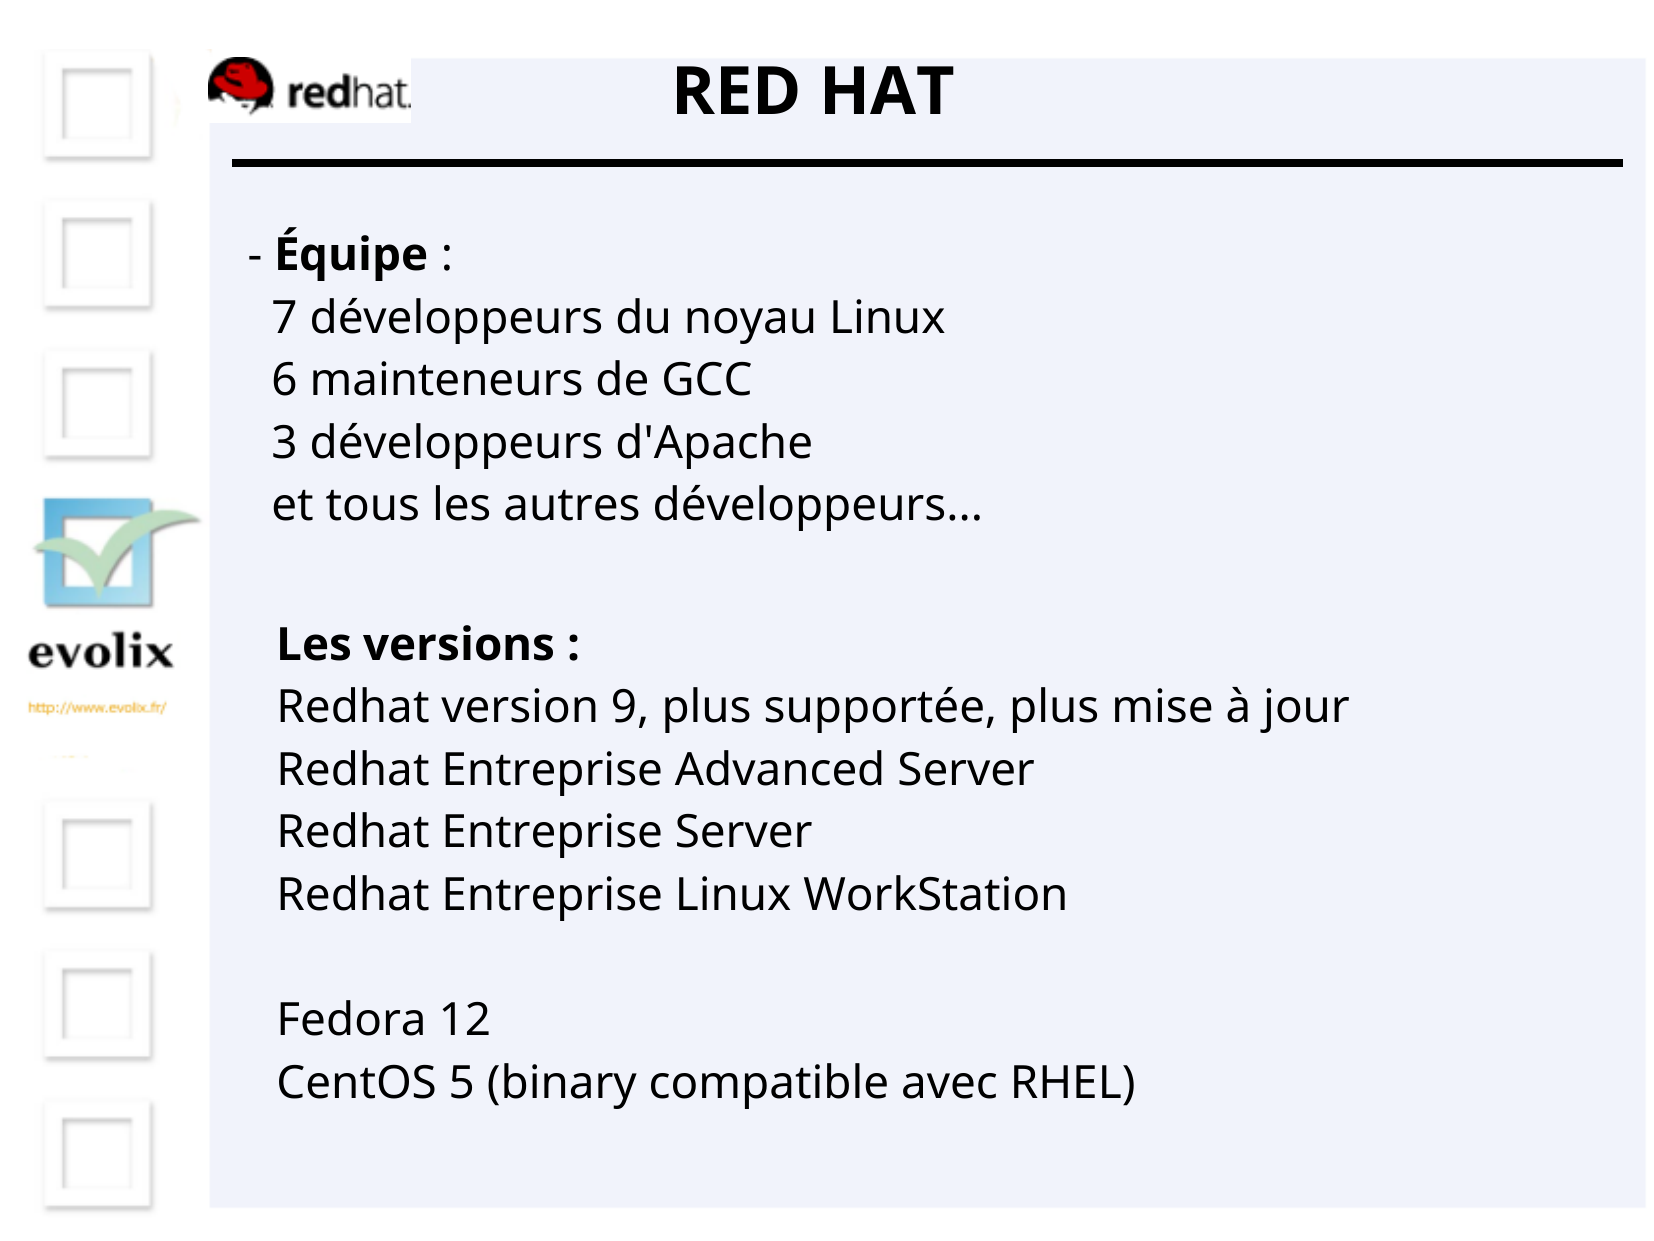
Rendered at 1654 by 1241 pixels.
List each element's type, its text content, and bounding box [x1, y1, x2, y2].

picture [0, 49, 1654, 1218]
title RED HAT [22, 27, 1604, 151]
text_box Les versions : ­ Redhat version 9, plus supportée, plus mise à jour ­ Redhat Entreprise Advanced Server ­ Redhat Entreprise Server ­ Redhat Entreprise Linux WorkStation ­ Fedora 12 ­ CentOS 5 (binary compatible avec RHEL) [193, 586, 1549, 1200]
picture [208, 57, 411, 123]
subtitle - Équipe : 7 développeurs du noyau Linux 6 mainteneurs de GCC 3 développeurs d'Apache et tous les autres développeurs... [212, 170, 1654, 649]
